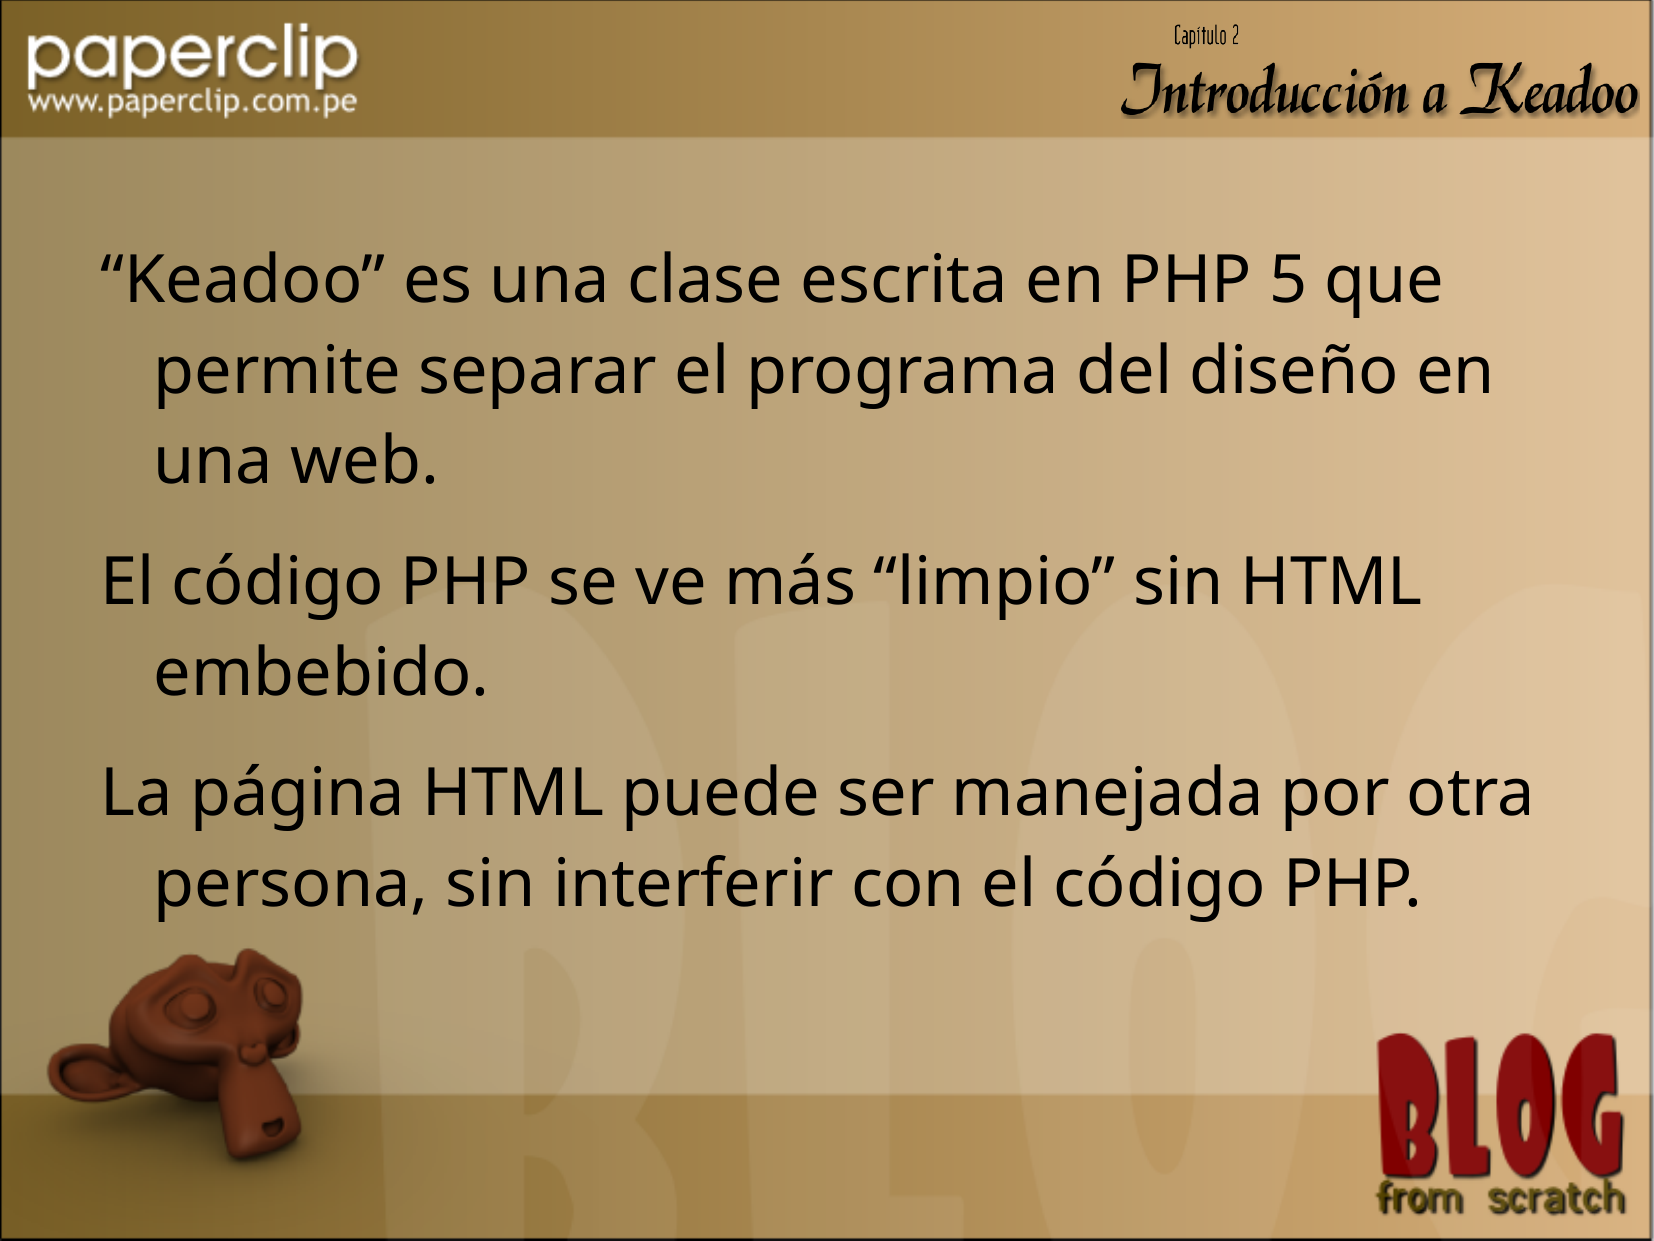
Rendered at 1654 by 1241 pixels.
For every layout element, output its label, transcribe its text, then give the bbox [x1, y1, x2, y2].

picture [0, 0, 1654, 1241]
list “Keadoo” es una clase escrita en PHP 5 que permite separar el programa del diseño en una web. El código PHP se ve más “limpio” sin HTML embebido. La página HTML puede ser manejada por otra persona, sin interferir con el código PHP. [82, 231, 1571, 1075]
